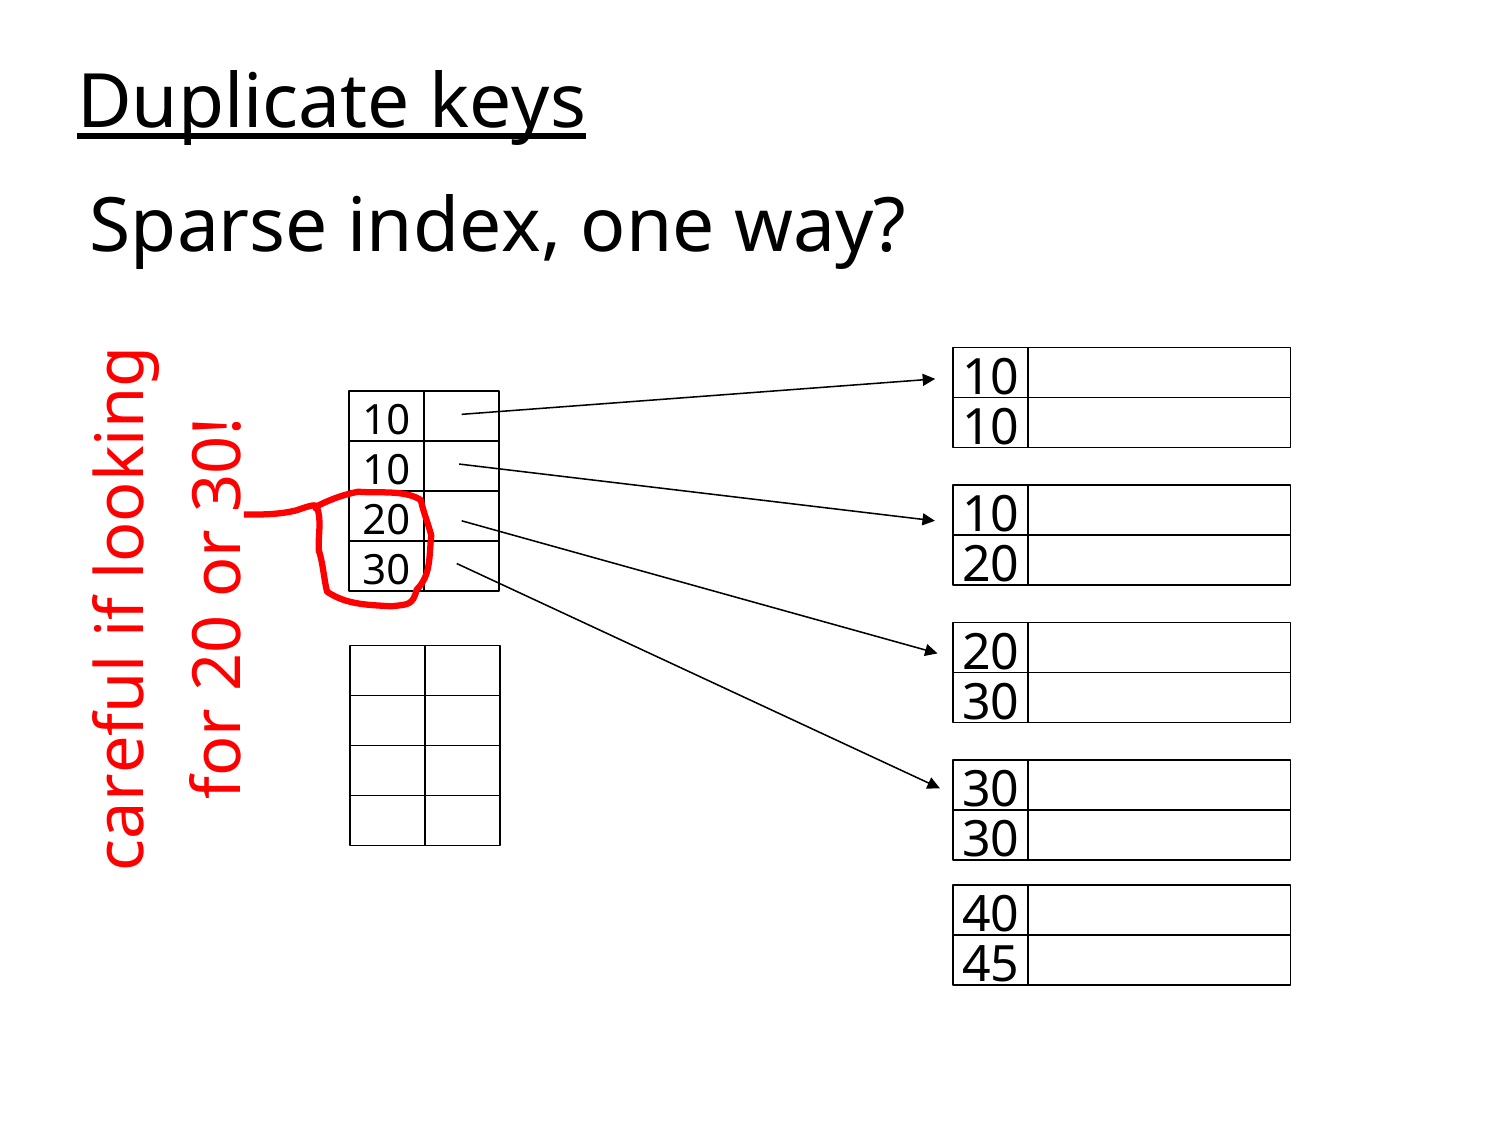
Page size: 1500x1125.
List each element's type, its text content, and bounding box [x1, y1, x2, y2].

text_box 10 [953, 485, 1028, 536]
text_box 30 [953, 760, 1028, 811]
text_box [423, 390, 499, 591]
text_box 45 [953, 936, 1028, 986]
text_box 20 [348, 495, 423, 540]
text_box [423, 523, 427, 566]
text_box 40 [953, 885, 1028, 936]
text_box 30 [953, 811, 1028, 861]
text_box 20 [406, 490, 423, 497]
text_box [1028, 622, 1291, 723]
text_box [350, 645, 501, 846]
text_box [1028, 760, 1291, 861]
text_box [1028, 485, 1291, 586]
text_box 10 [348, 390, 423, 440]
text_box 10 [953, 398, 1028, 448]
title Duplicate keys [62, 37, 863, 153]
text_box 30 [348, 540, 424, 591]
text_box 10 [953, 347, 1028, 398]
text_box careful if looking for 20 or 30! [75, 349, 250, 868]
text_box 20 [953, 622, 1028, 673]
text_box 30 [953, 673, 1028, 723]
text_box [1028, 885, 1291, 986]
text_box [1028, 347, 1291, 448]
text_box 20 [953, 536, 1028, 586]
title Sparse index, one way? [75, 125, 1351, 313]
text_box 10 [348, 440, 424, 490]
